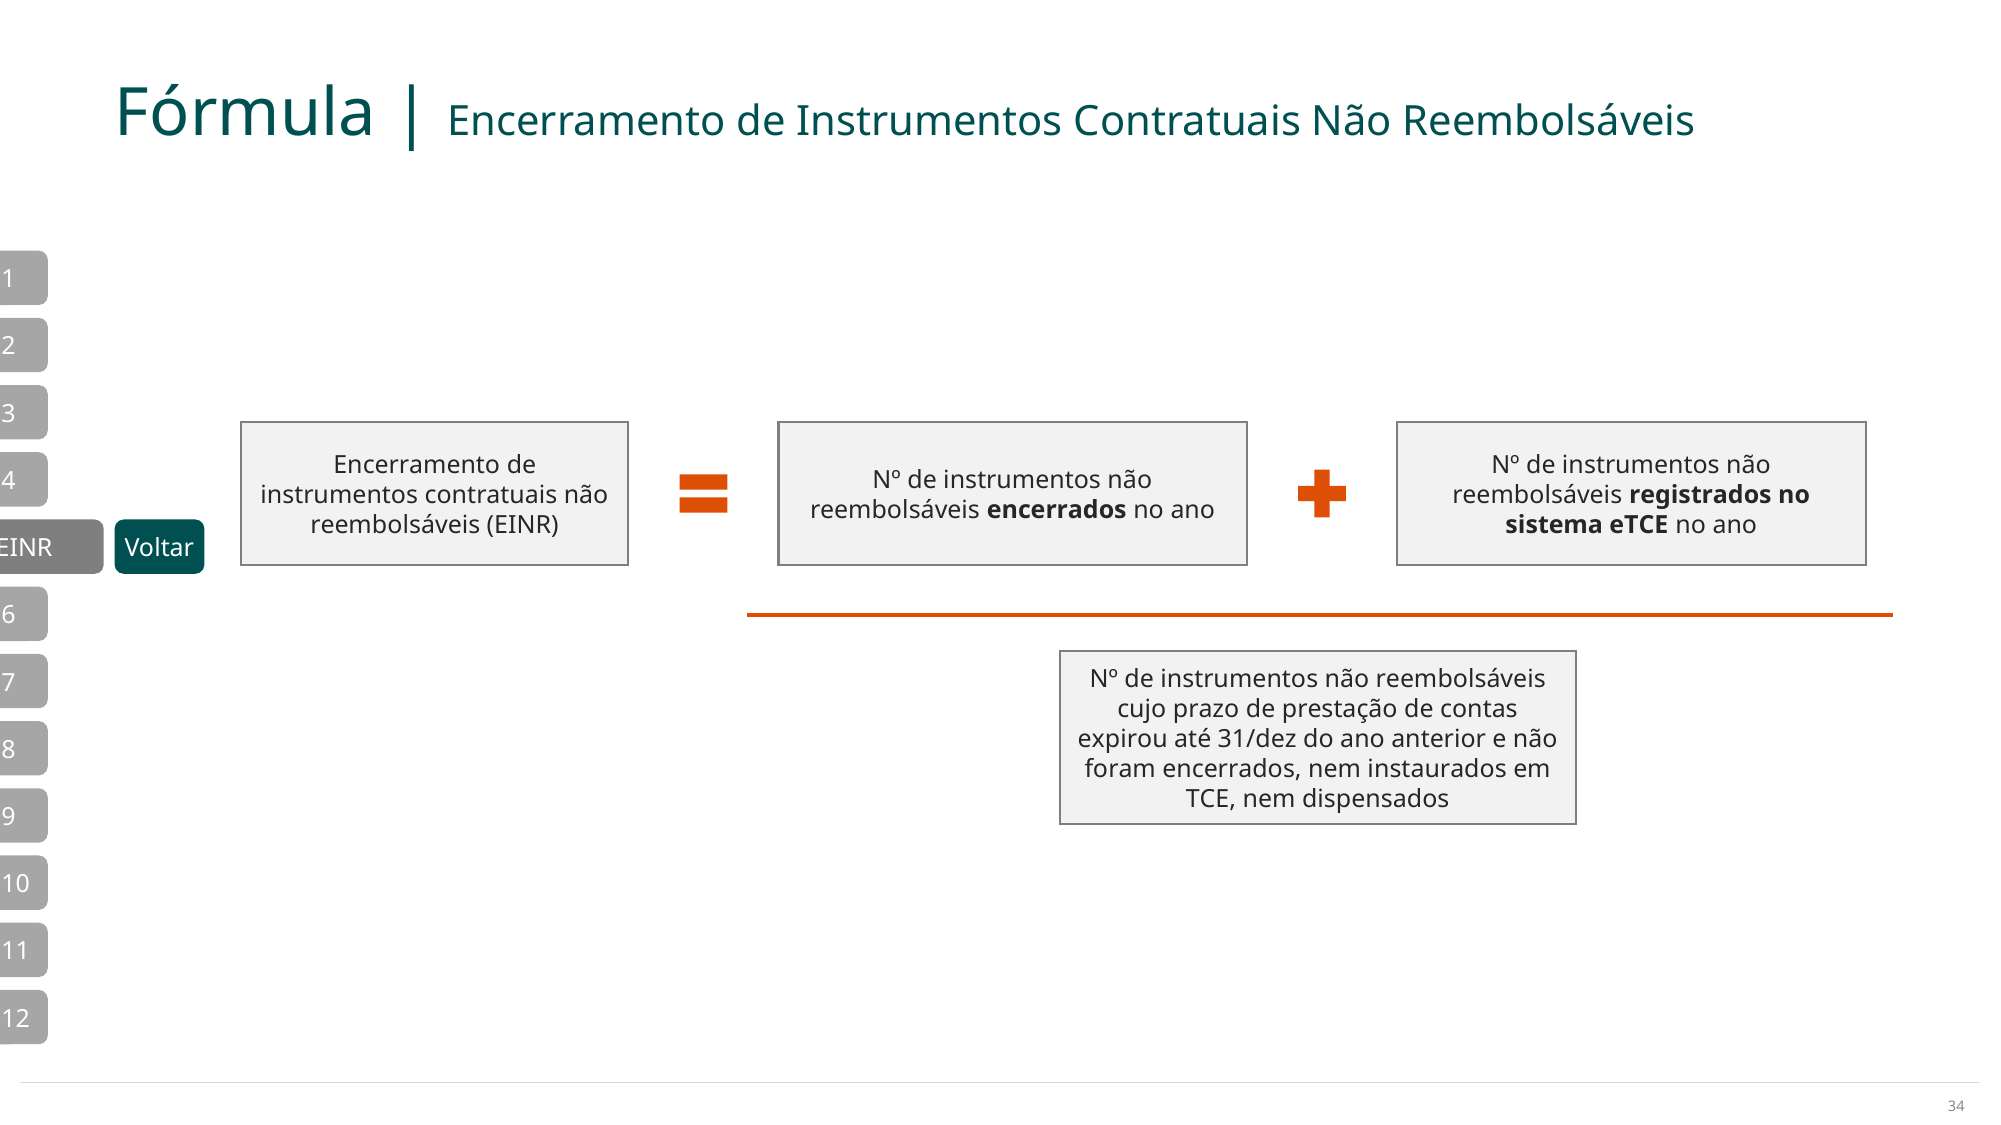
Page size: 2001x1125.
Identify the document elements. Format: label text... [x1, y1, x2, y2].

text_box 12 [0, 989, 48, 1045]
text_box 6 [0, 586, 48, 642]
text_box [679, 474, 728, 490]
text_box 8 [0, 721, 48, 776]
text_box 4 [0, 452, 48, 507]
text_box 7 [0, 653, 48, 709]
text_box Encerramento de instrumentos contratuais não reembolsáveis (EINR) [241, 422, 628, 565]
text_box 10 [0, 855, 48, 910]
text_box 1 [0, 250, 48, 306]
text_box [679, 497, 728, 513]
text_box 9 [0, 788, 48, 843]
text_box Voltar [114, 519, 205, 574]
text_box Nº de instrumentos não reembolsáveis registrados no sistema eTCE no ano [1397, 422, 1866, 565]
text_box 2 [0, 317, 48, 373]
text_box EINR [0, 519, 104, 574]
text_box 3 [0, 385, 48, 440]
text_box 11 [0, 922, 48, 978]
title Fórmula | Encerramento de Instrumentos Contratuais Não Reembolsáveis [99, 45, 1900, 173]
text_box [1298, 469, 1346, 518]
text_box Nº de instrumentos não reembolsáveis cujo prazo de prestação de contas expirou até 31/dez do ano anterior e não foram encerrados, nem instaurados em TCE, nem dispensados [1060, 651, 1576, 824]
text_box Nº de instrumentos não reembolsáveis encerrados no ano [779, 422, 1247, 565]
